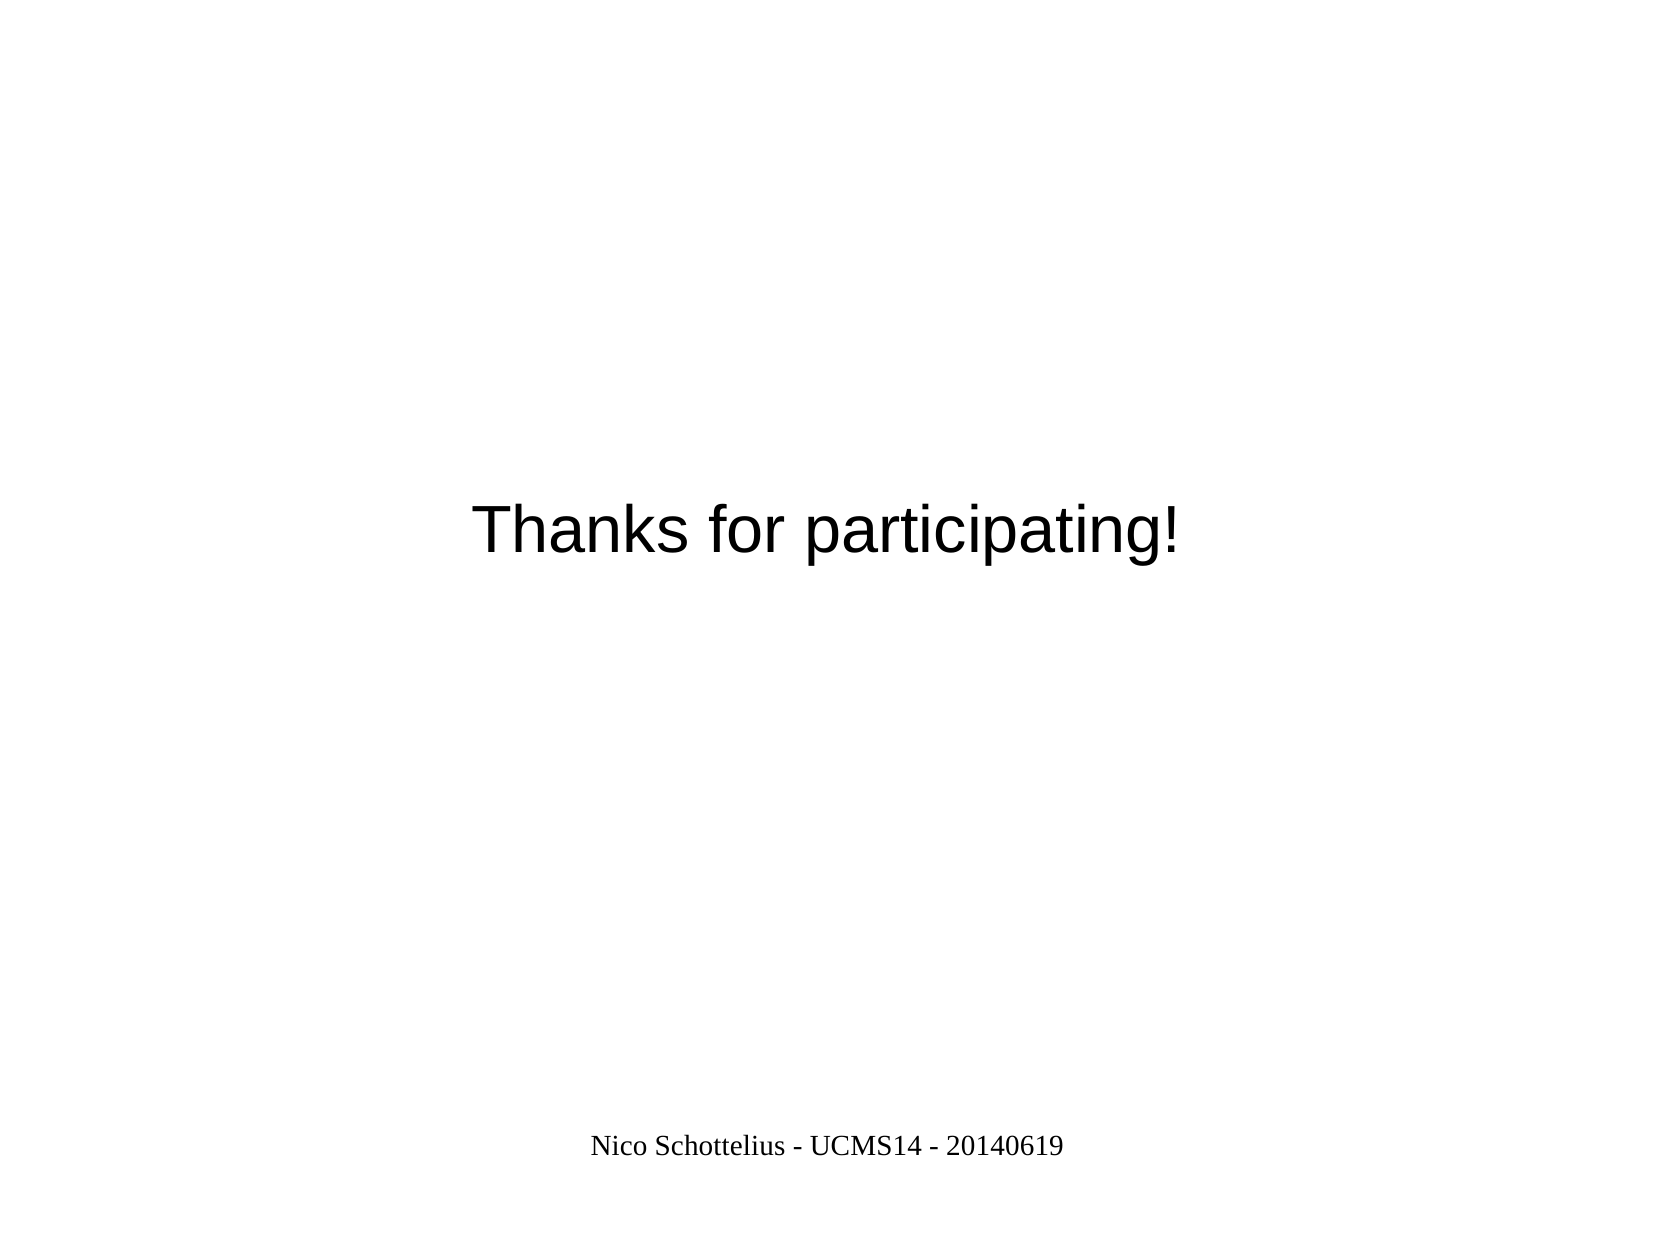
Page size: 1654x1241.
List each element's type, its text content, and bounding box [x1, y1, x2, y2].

subtitle Thanks for participating! [82, 49, 1571, 1010]
